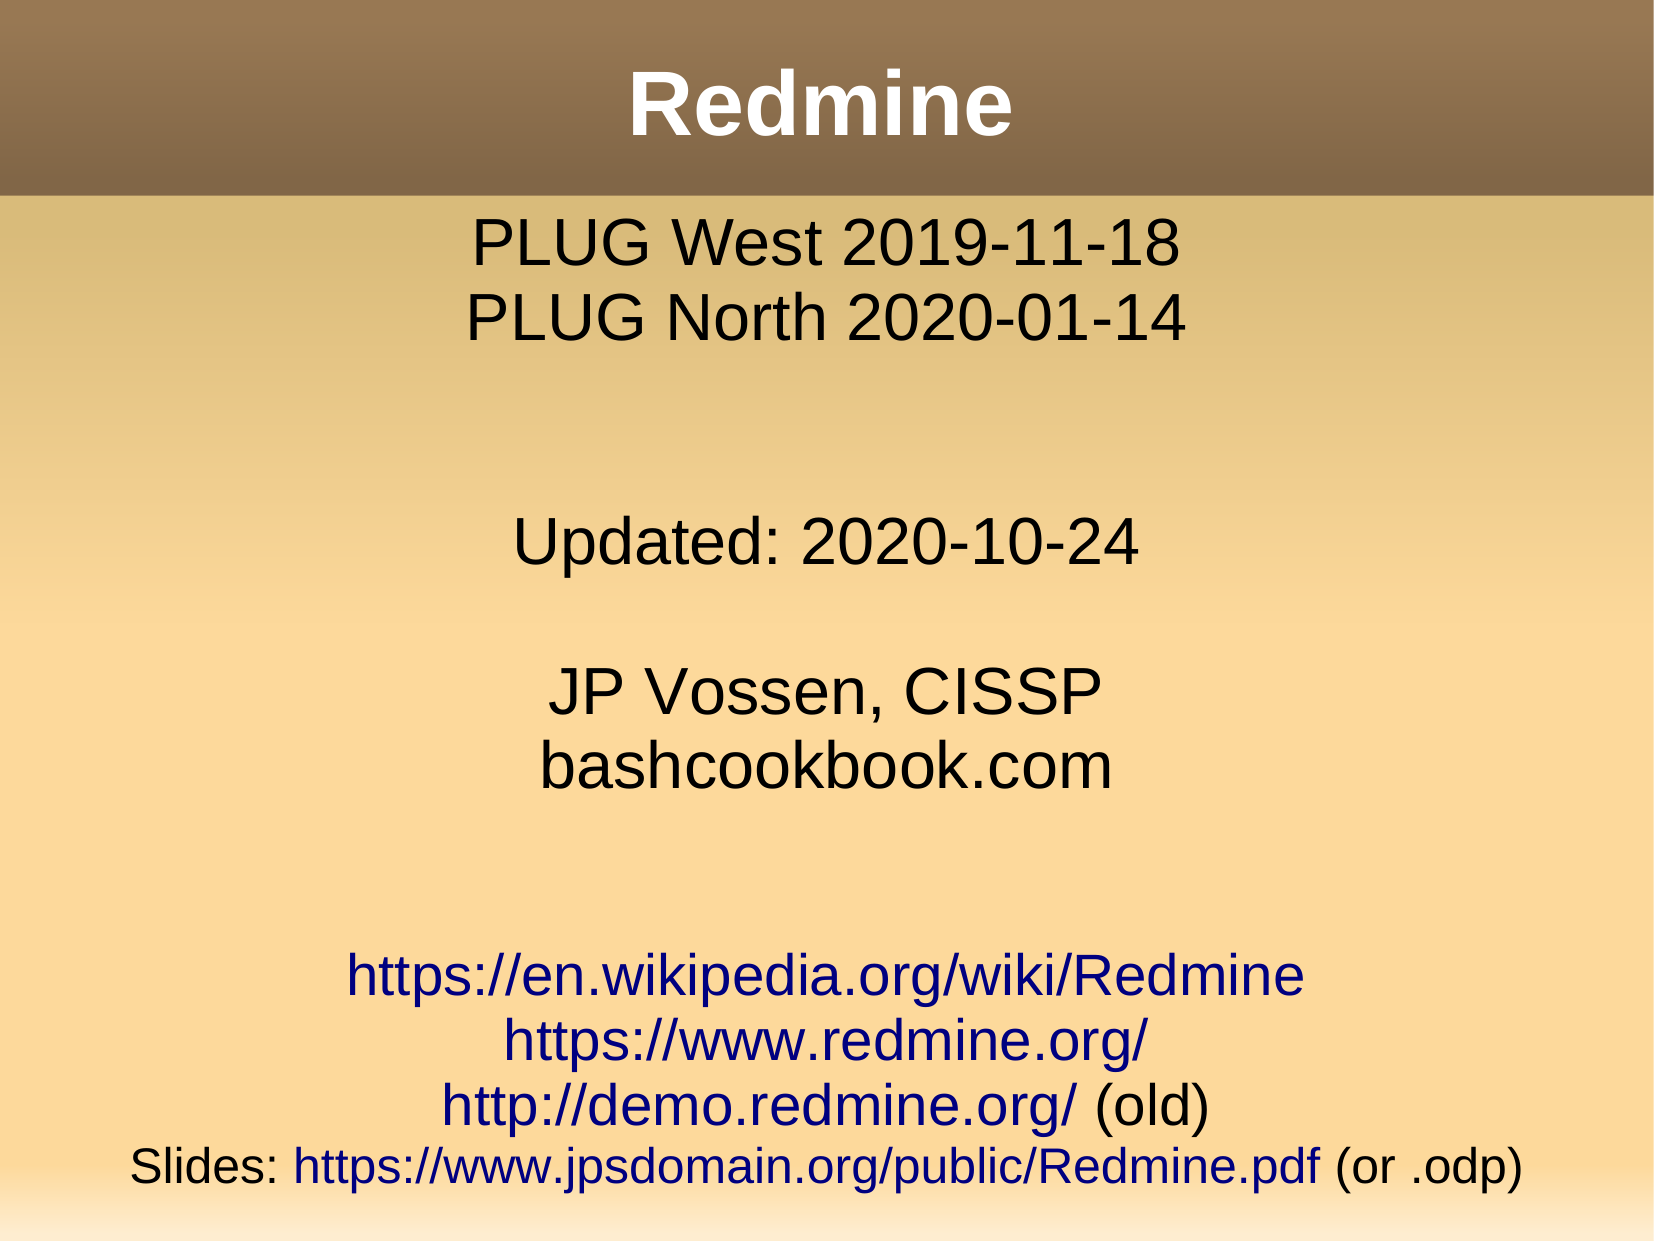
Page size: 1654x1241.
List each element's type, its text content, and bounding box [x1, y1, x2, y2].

picture [0, 0, 1654, 1241]
subtitle PLUG West 2019-11-18 PLUG North 2020-01-14 Updated: 2020-10-24 JP Vossen, CISSP bashcookbook.com https://en.wikipedia.org/wiki/Redmine https://www.redmine.org/ http://demo.redmine.org/ (old) Slides: https://www.jpsdomain.org/public/Redmine.pdf (or .odp) [82, 205, 1571, 1194]
title Redmine [76, 1, 1565, 207]
